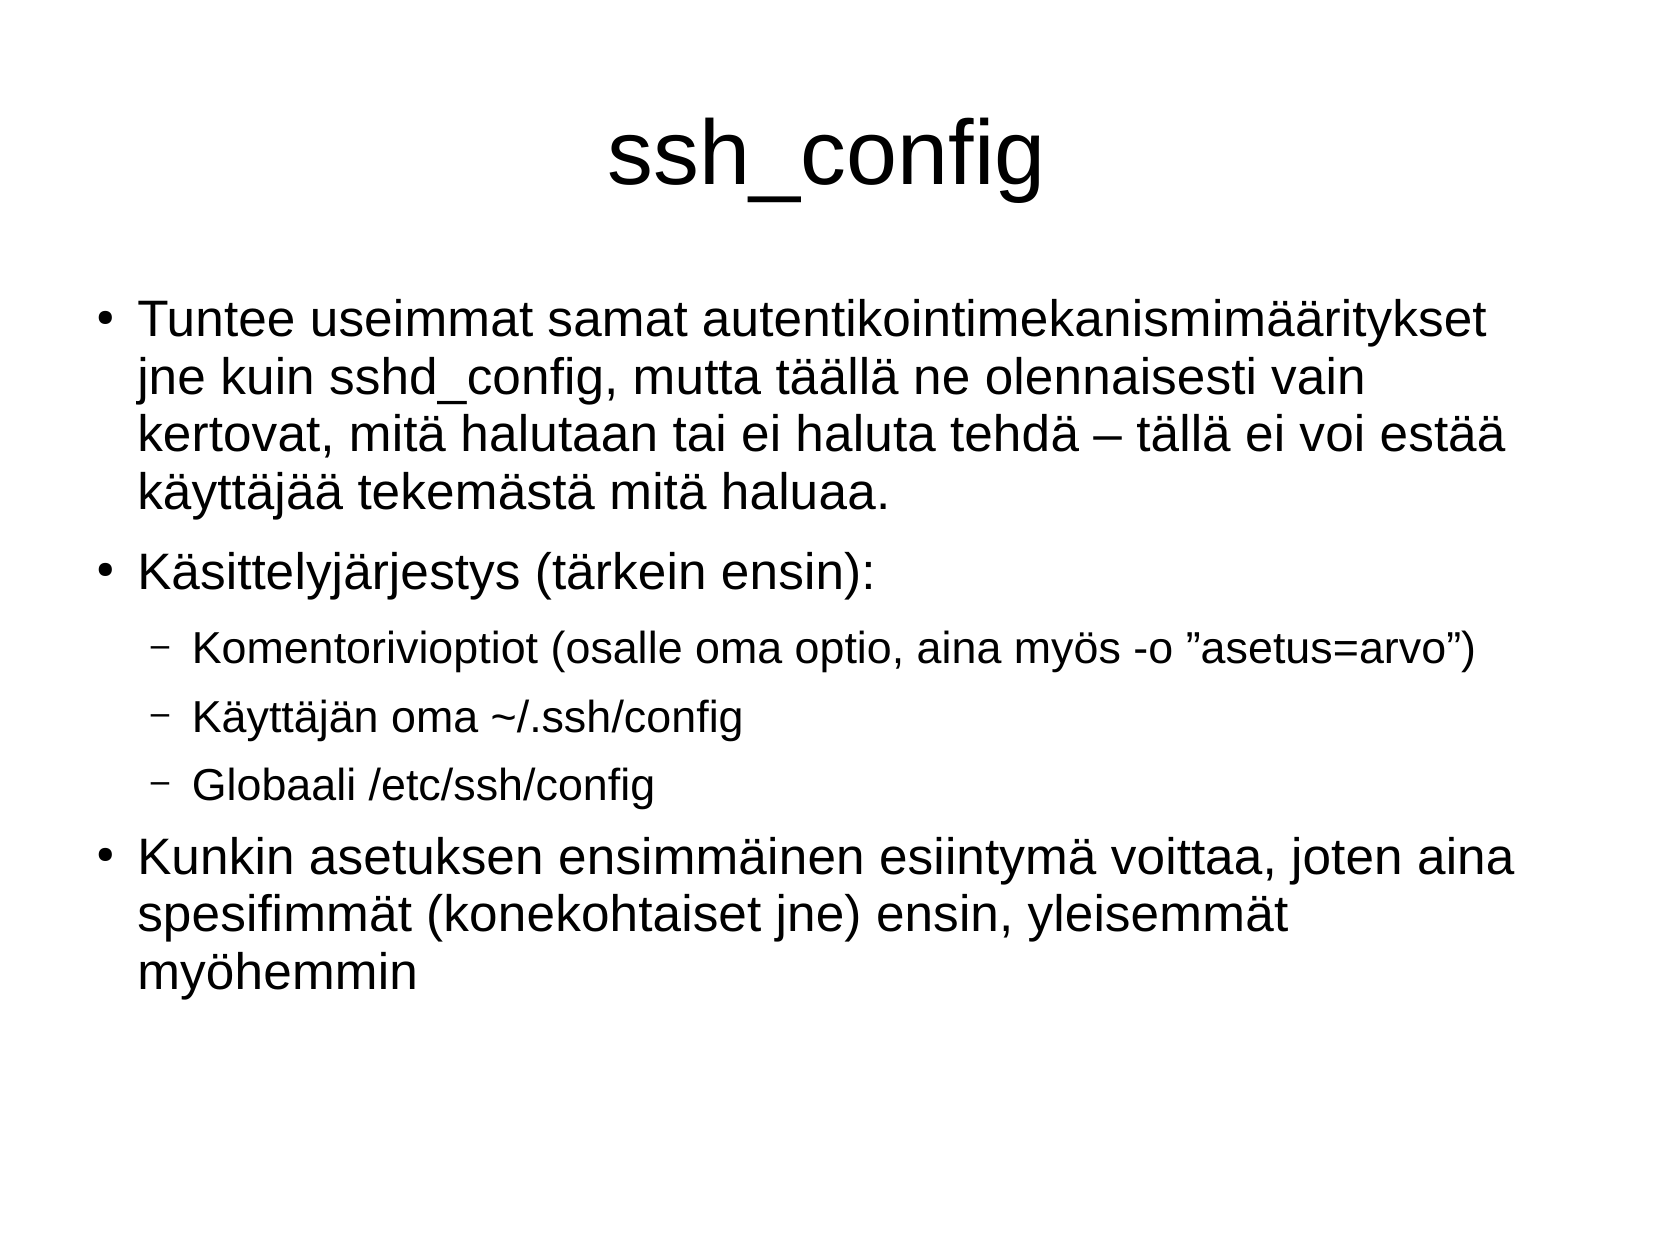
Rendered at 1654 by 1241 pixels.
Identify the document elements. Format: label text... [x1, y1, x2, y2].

list Tuntee useimmat samat autentikointimekanismimääritykset jne kuin sshd_config, mutta täällä ne olennaisesti vain kertovat, mitä halutaan tai ei haluta tehdä – tällä ei voi estää käyttäjää tekemästä mitä haluaa. Käsittelyjärjestys (tärkein ensin): Komentorivioptiot (osalle oma optio, aina myös -o ”asetus=arvo”) Käyttäjän oma ~/.ssh/config Globaali /etc/ssh/config Kunkin asetuksen ensimmäinen esiintymä voittaa, joten aina spesifimmät (konekohtaiset jne) ensin, yleisemmät myöhemmin [82, 290, 1571, 1010]
title ssh_config [82, 49, 1571, 257]
